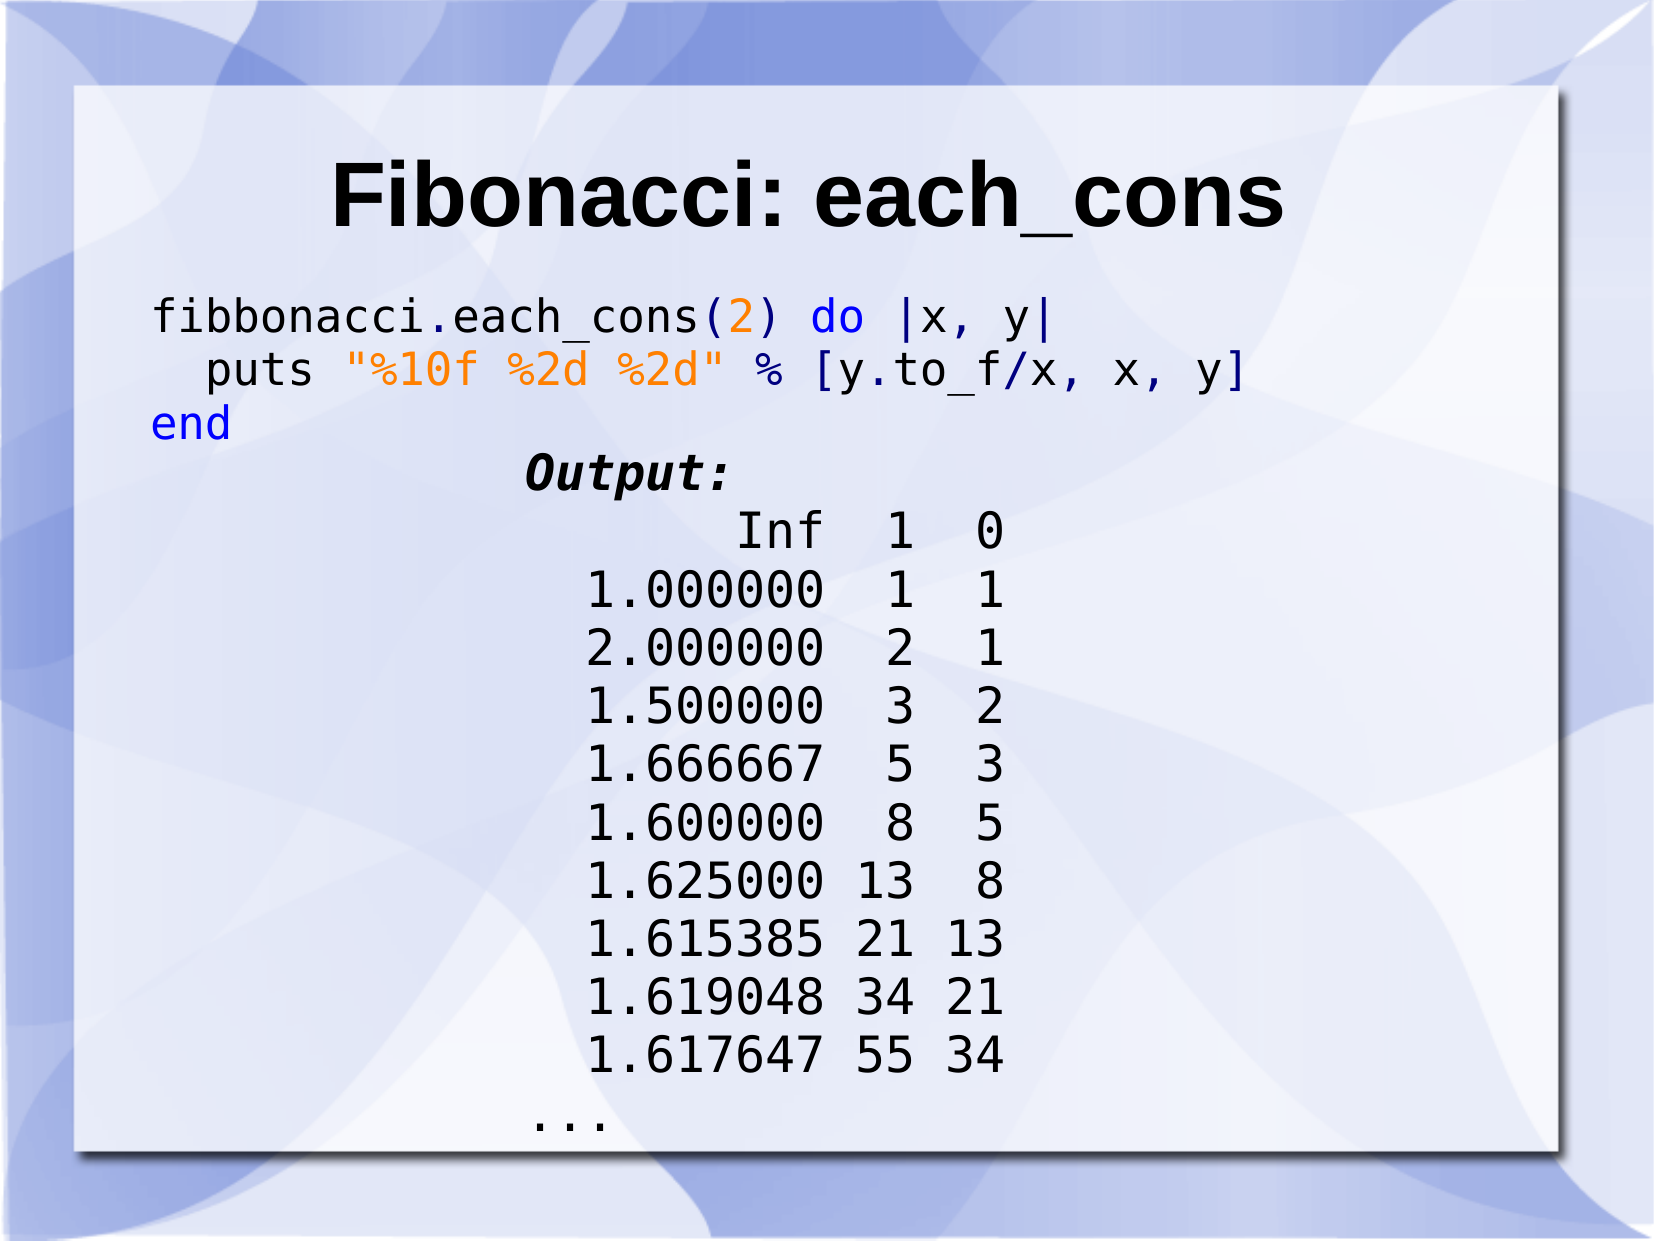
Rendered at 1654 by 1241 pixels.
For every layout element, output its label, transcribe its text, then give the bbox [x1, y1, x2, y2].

picture [0, 0, 1654, 1241]
title Fibonacci: each_cons [82, 90, 1536, 298]
text_box Output: Inf 1 0 1.000000 1 1 2.000000 2 1 1.500000 3 2 1.666667 5 3 1.600000 8 5 1.625000 13 8 1.615385 21 13 1.619048 34 21 1.617647 55 34 ... [525, 451, 1163, 1143]
text_box fibbonacci.each_cons(2) do |x, y| puts "%10f %2d %2d" % [y.to_f/x, x, y] end [150, 290, 1388, 451]
